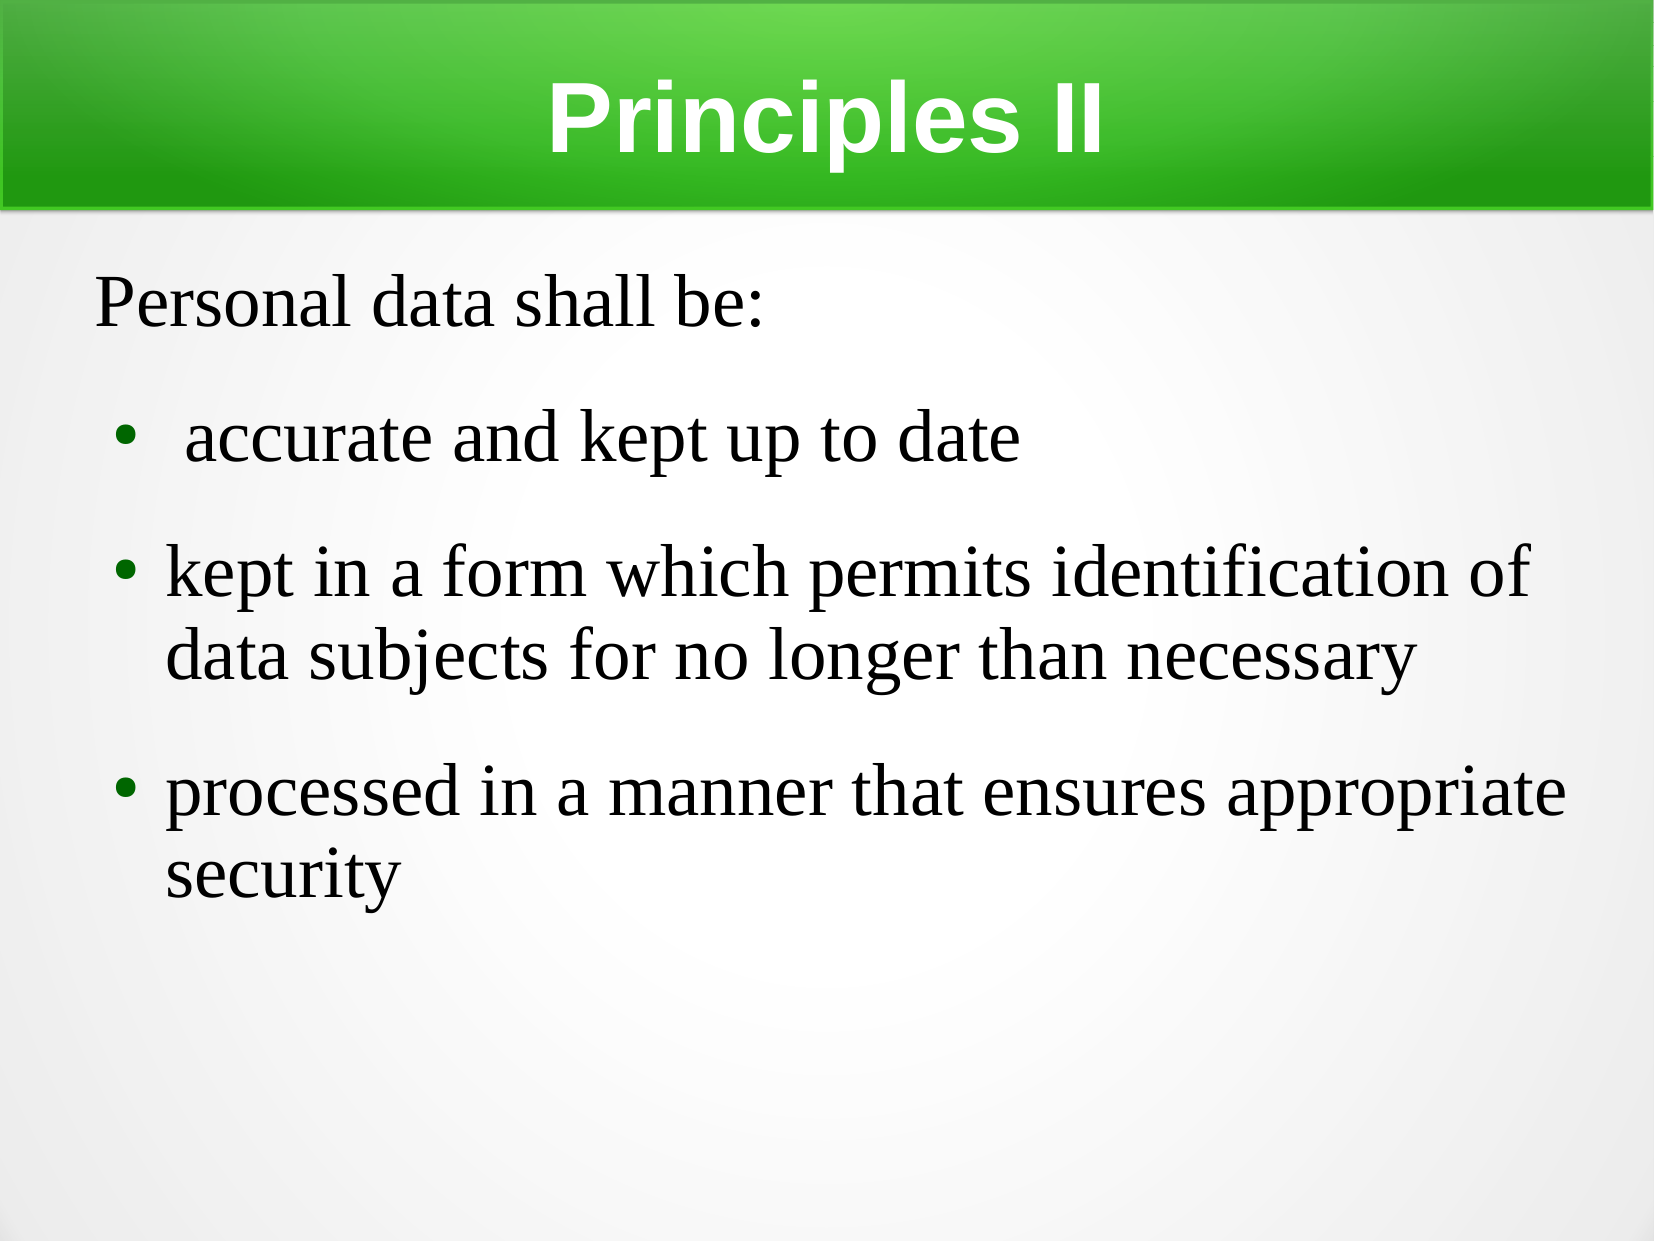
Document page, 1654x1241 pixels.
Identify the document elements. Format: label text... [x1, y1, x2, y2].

list Personal data shall be: accurate and kept up to date kept in a form which permits identification of data subjects for no longer than necessary processed in a manner that ensures appropriate security [94, 259, 1583, 1170]
title Principles II [82, 46, 1571, 190]
